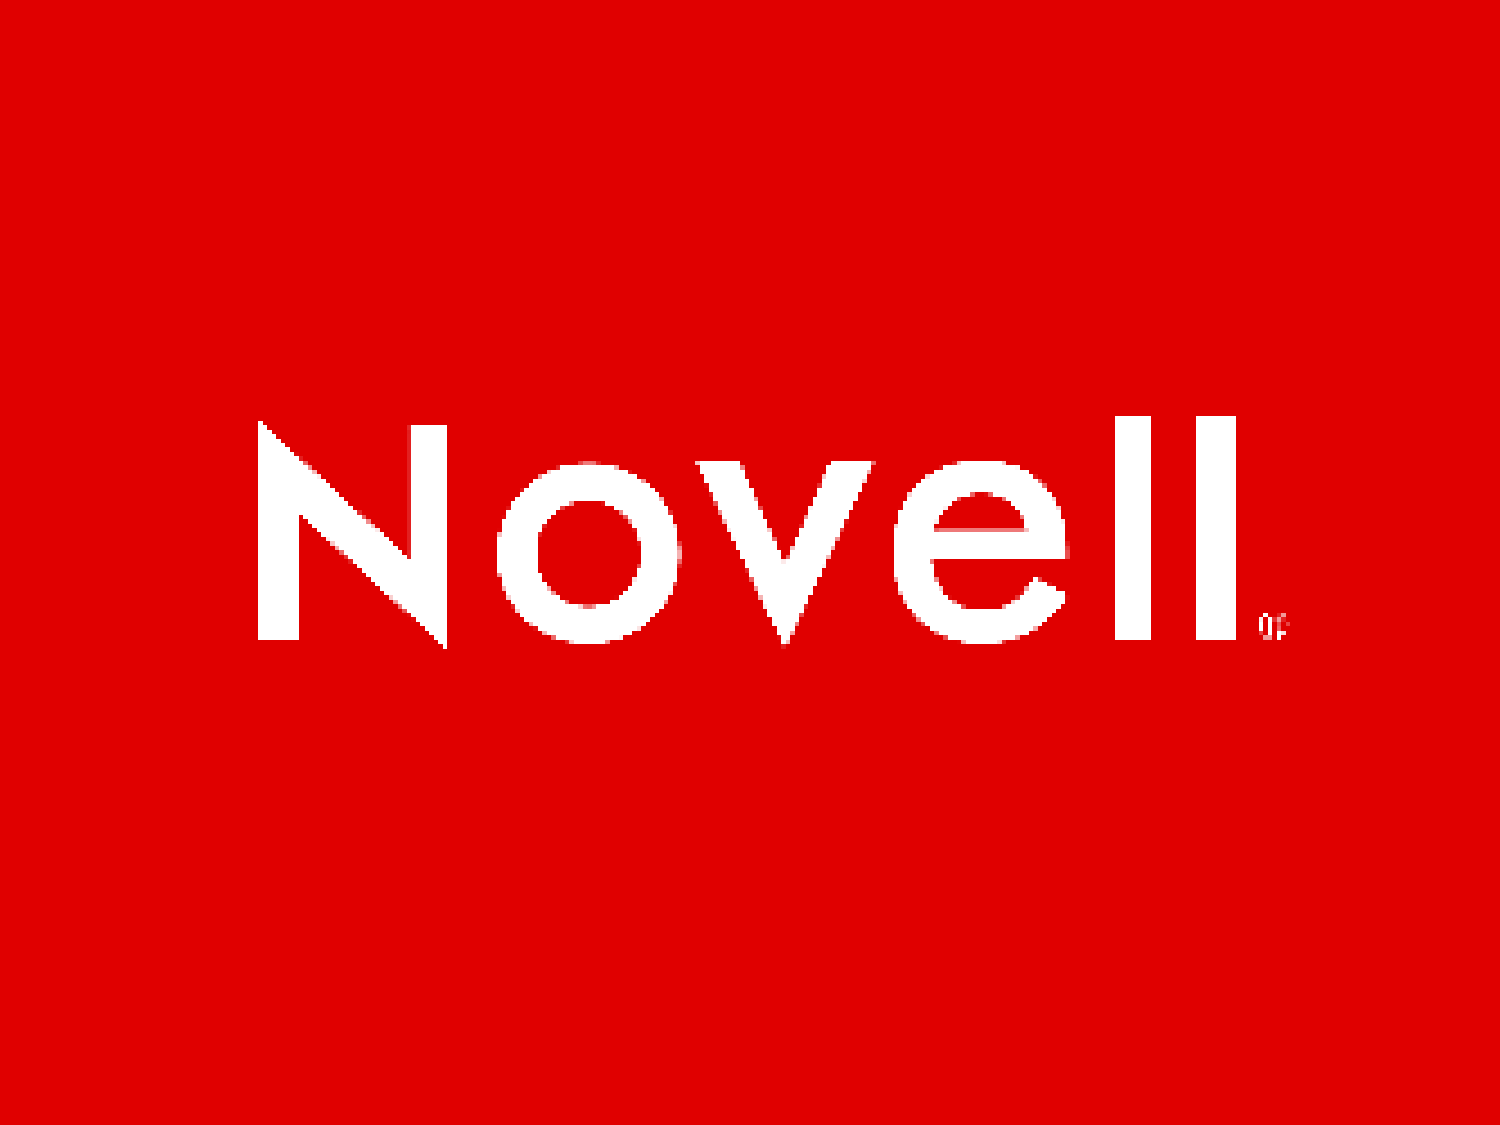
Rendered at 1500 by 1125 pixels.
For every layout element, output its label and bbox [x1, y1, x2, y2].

picture [218, 363, 1327, 694]
